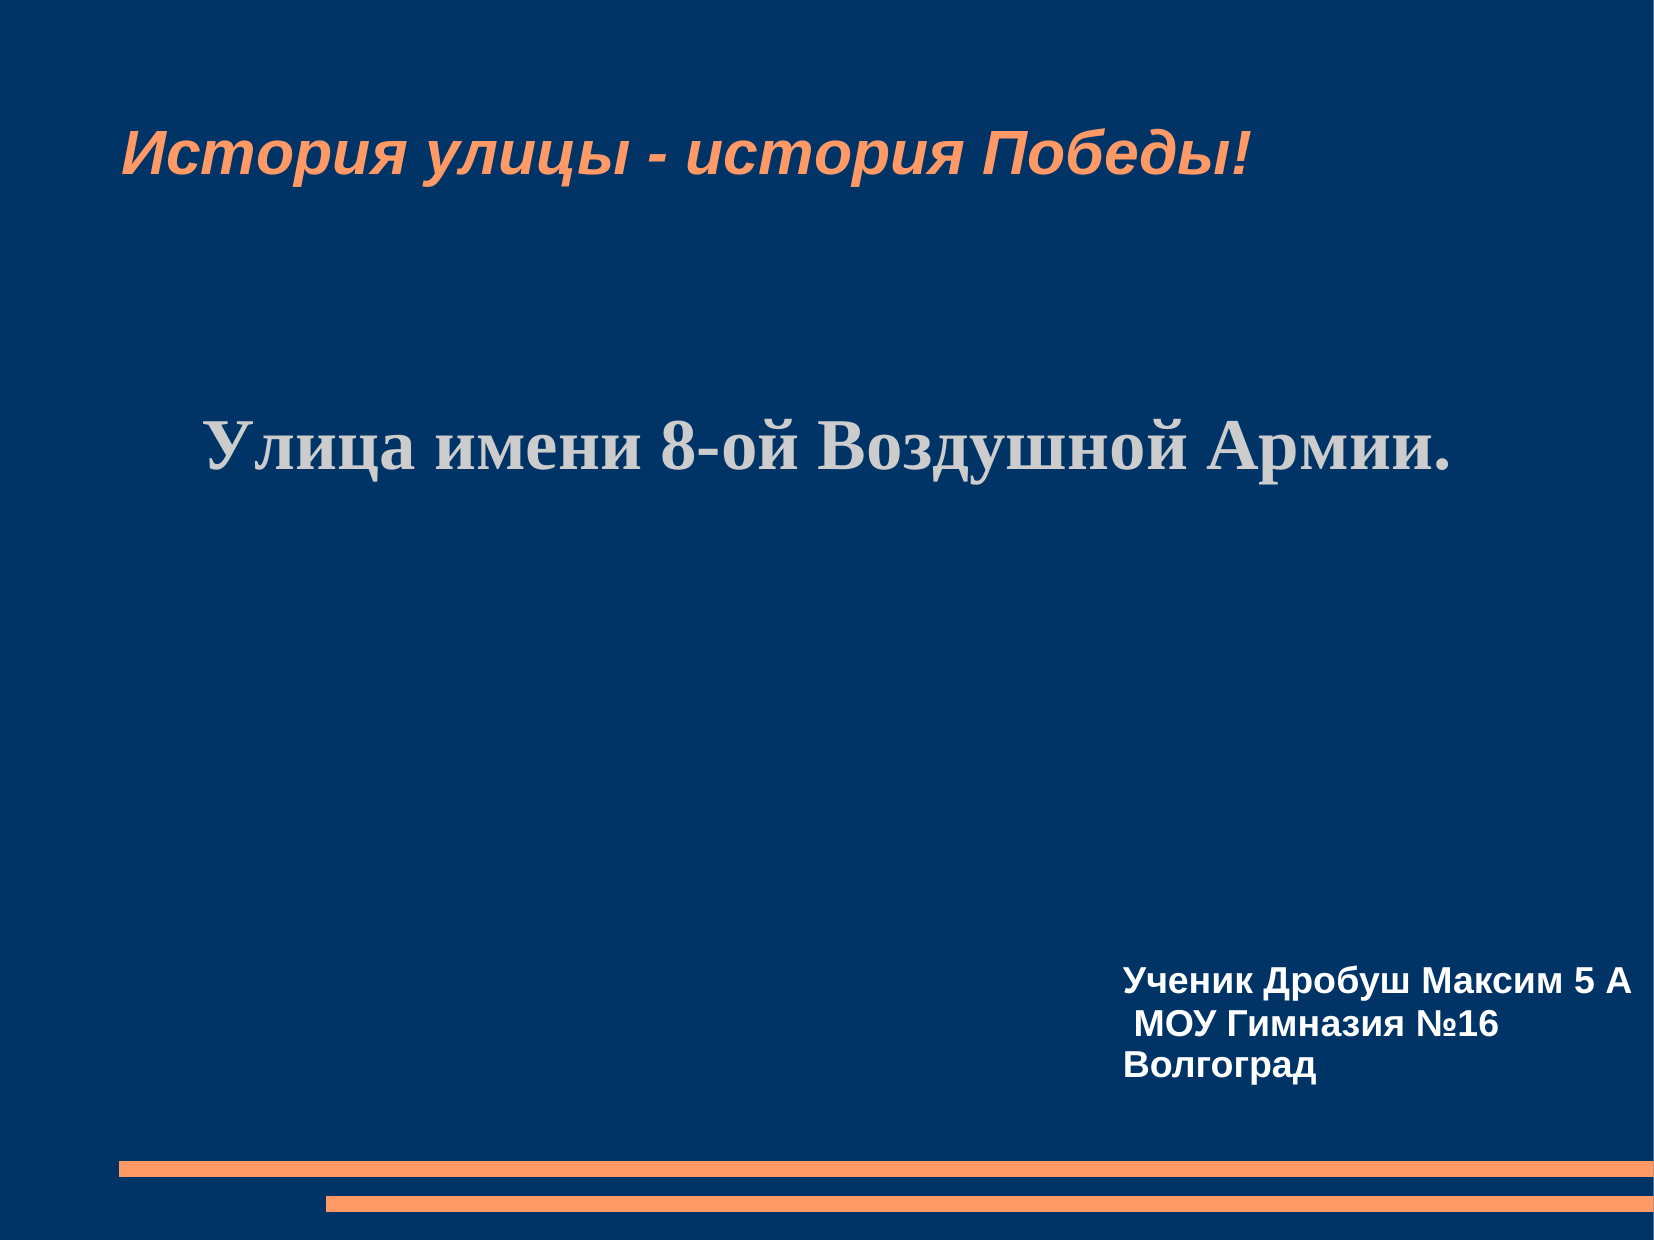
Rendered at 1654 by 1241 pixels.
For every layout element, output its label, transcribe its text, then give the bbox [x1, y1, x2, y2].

text_box Ученик Дробуш Максим 5 А МОУ Гимназия №16 Волгоград [1108, 952, 1653, 1099]
title История улицы - история Победы! [121, 111, 1534, 188]
subtitle Улица имени 8-ой Воздушной Армии. [82, 290, 1571, 591]
